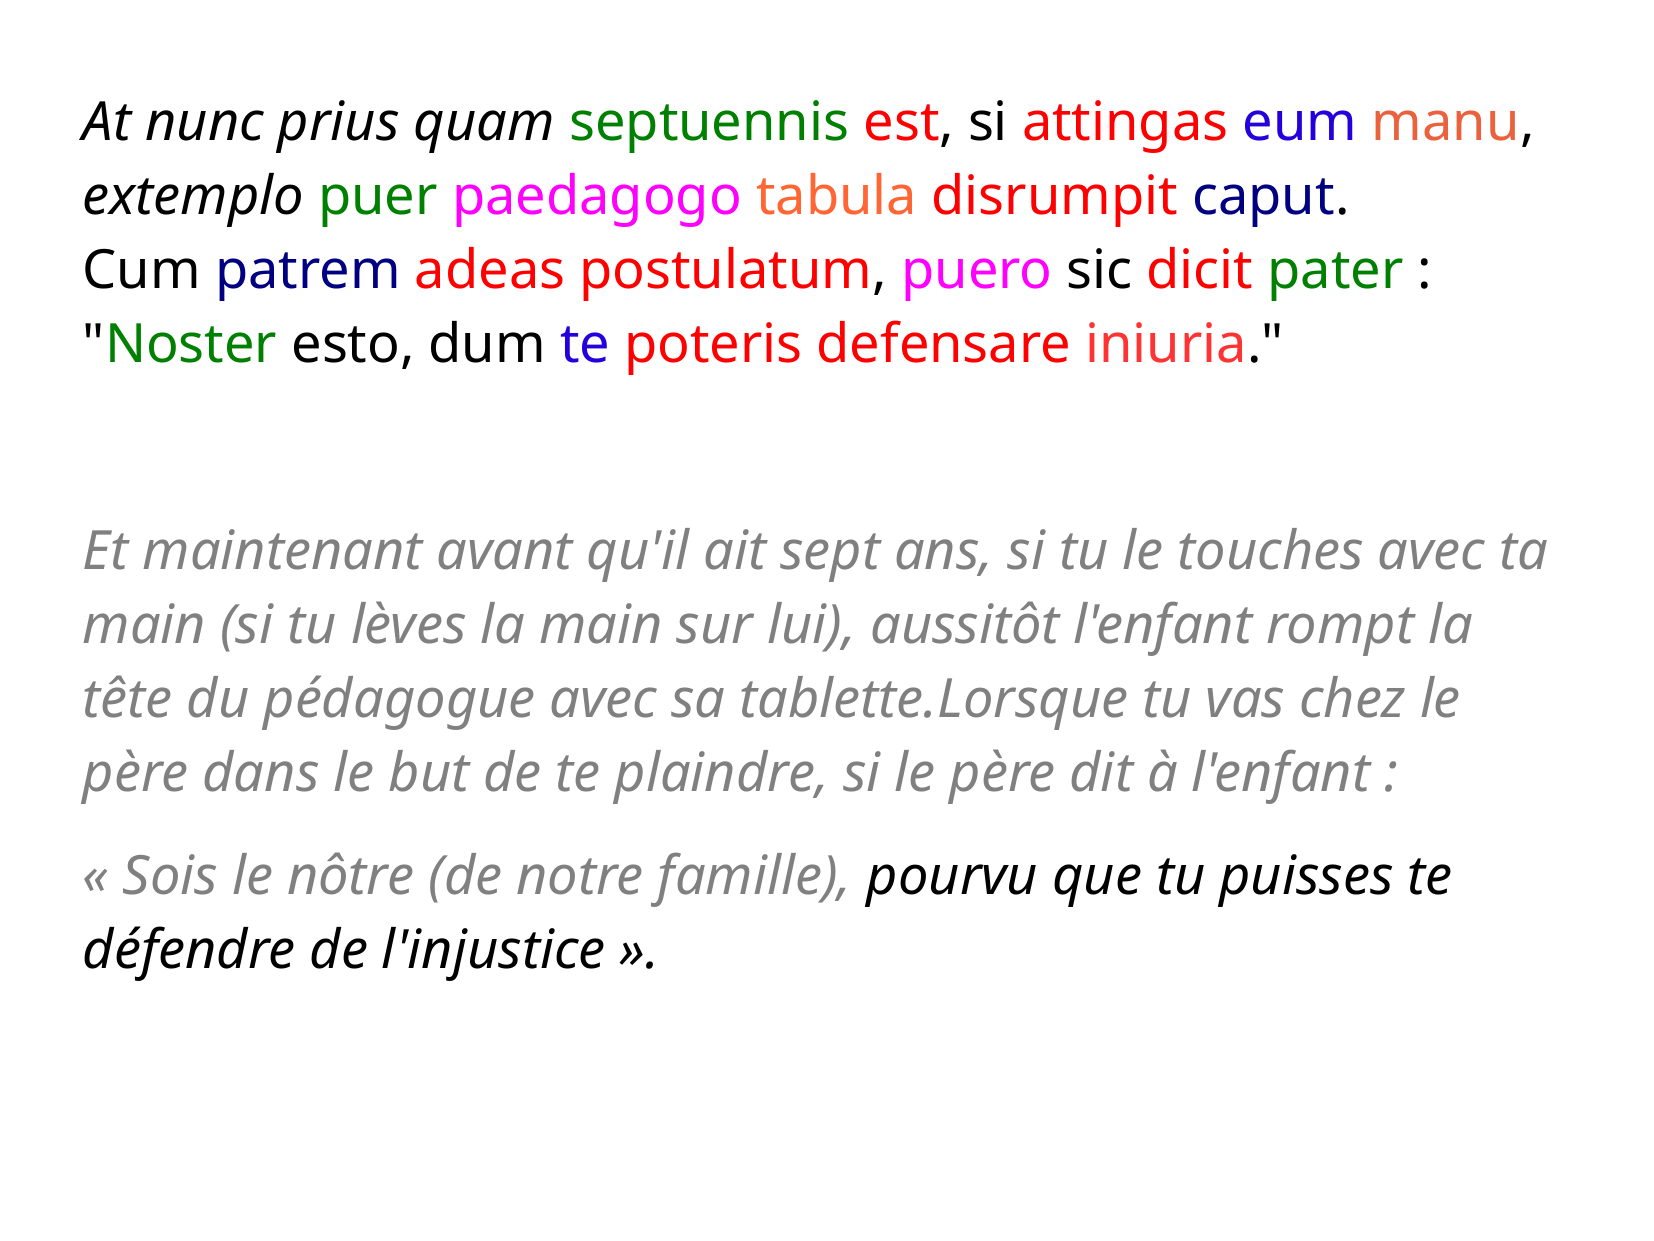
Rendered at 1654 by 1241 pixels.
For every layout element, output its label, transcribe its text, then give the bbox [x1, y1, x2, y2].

list At nunc prius quam septuennis est, si attingas eum manu, extemplo puer paedagogo tabula disrumpit caput. Cum patrem adeas postulatum, puero sic dicit pater : "Noster esto, dum te poteris defensare iniuria." Et maintenant avant qu'il ait sept ans, si tu le touches avec ta main (si tu lèves la main sur lui), aussitôt l'enfant rompt la tête du pédagogue avec sa tablette.Lorsque tu vas chez le père dans le but de te plaindre, si le père dit à l'enfant : « Sois le nôtre (de notre famille), pourvu que tu puisses te défendre de l'injustice ». [82, 82, 1571, 1109]
